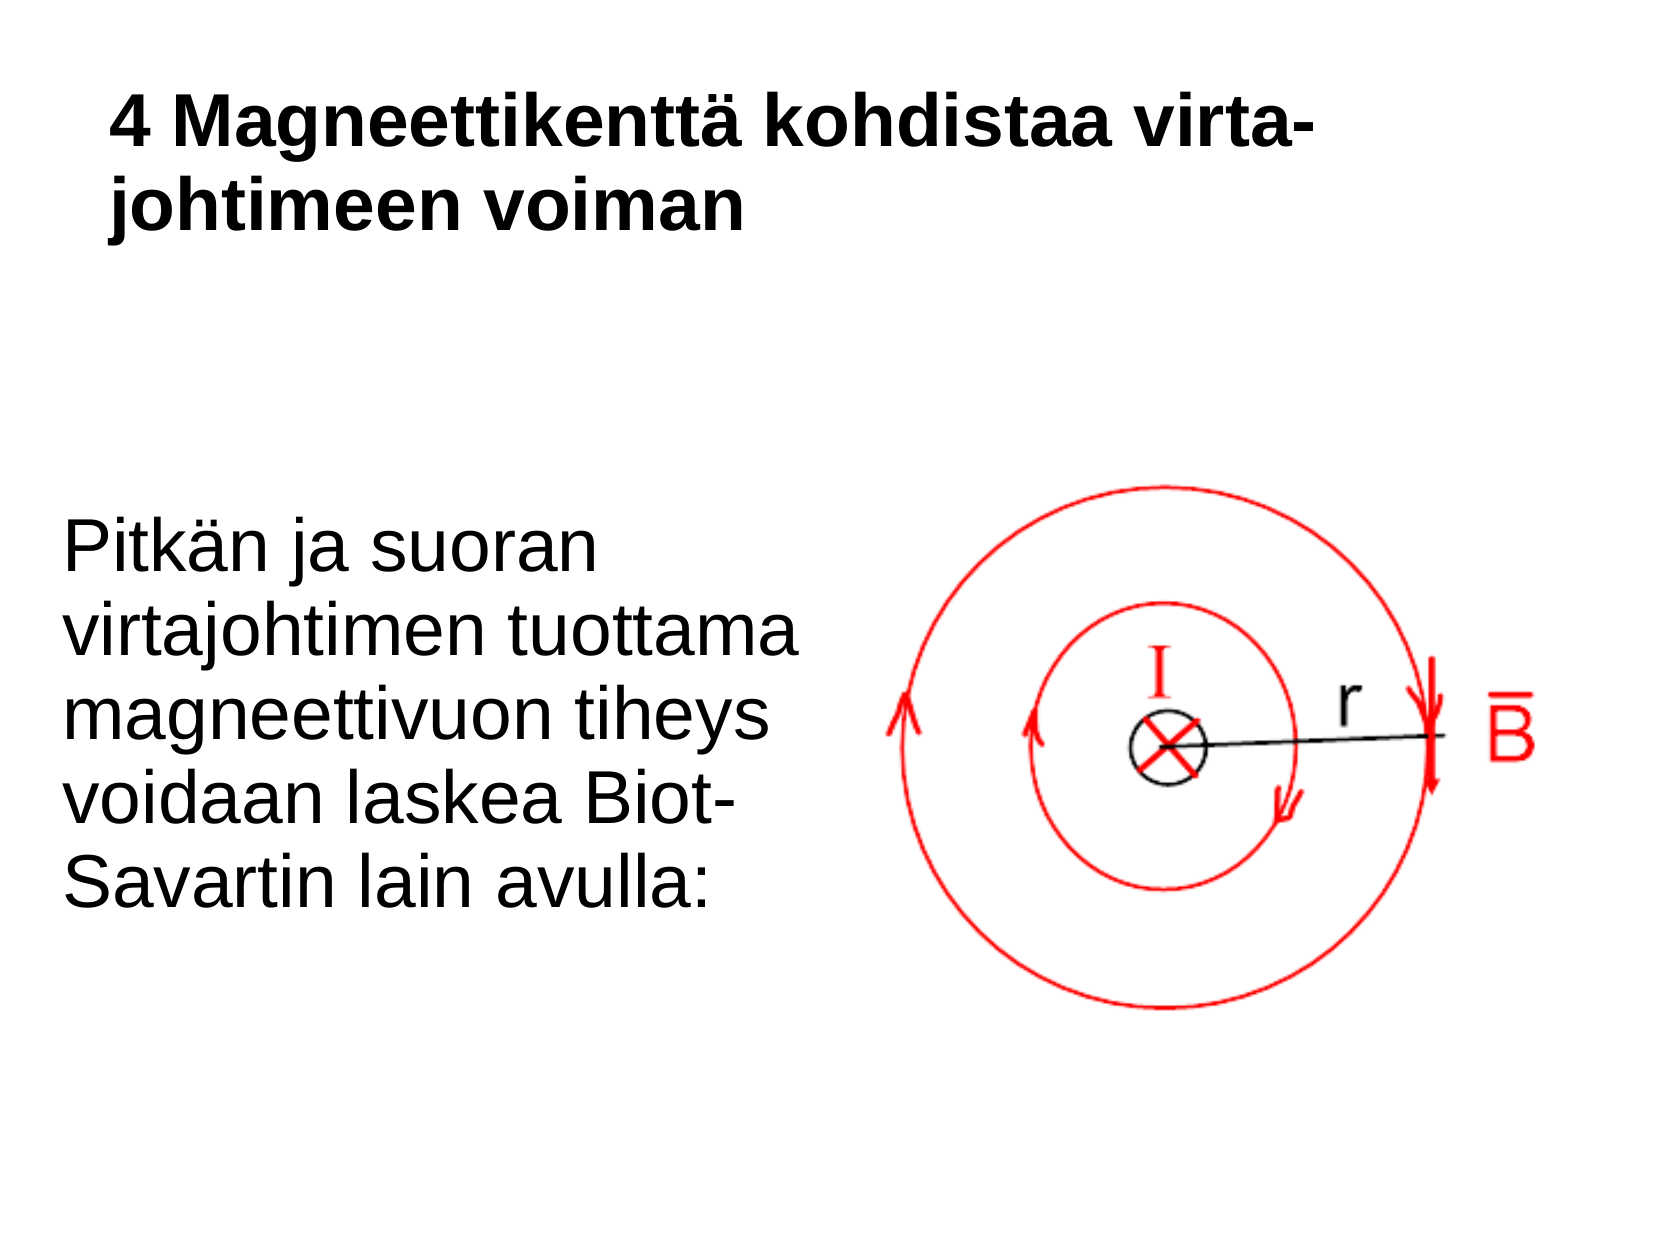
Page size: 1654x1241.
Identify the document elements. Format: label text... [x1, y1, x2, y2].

picture [826, 410, 1607, 1075]
text_box Pitkän ja suoran virtajohtimen tuottama magneettivuon tiheys voidaan laskea Biot-Savartin lain avulla: [47, 496, 826, 931]
text_box 4 Magneettikenttä kohdistaa virta-johtimeen voiman [94, 70, 1548, 338]
